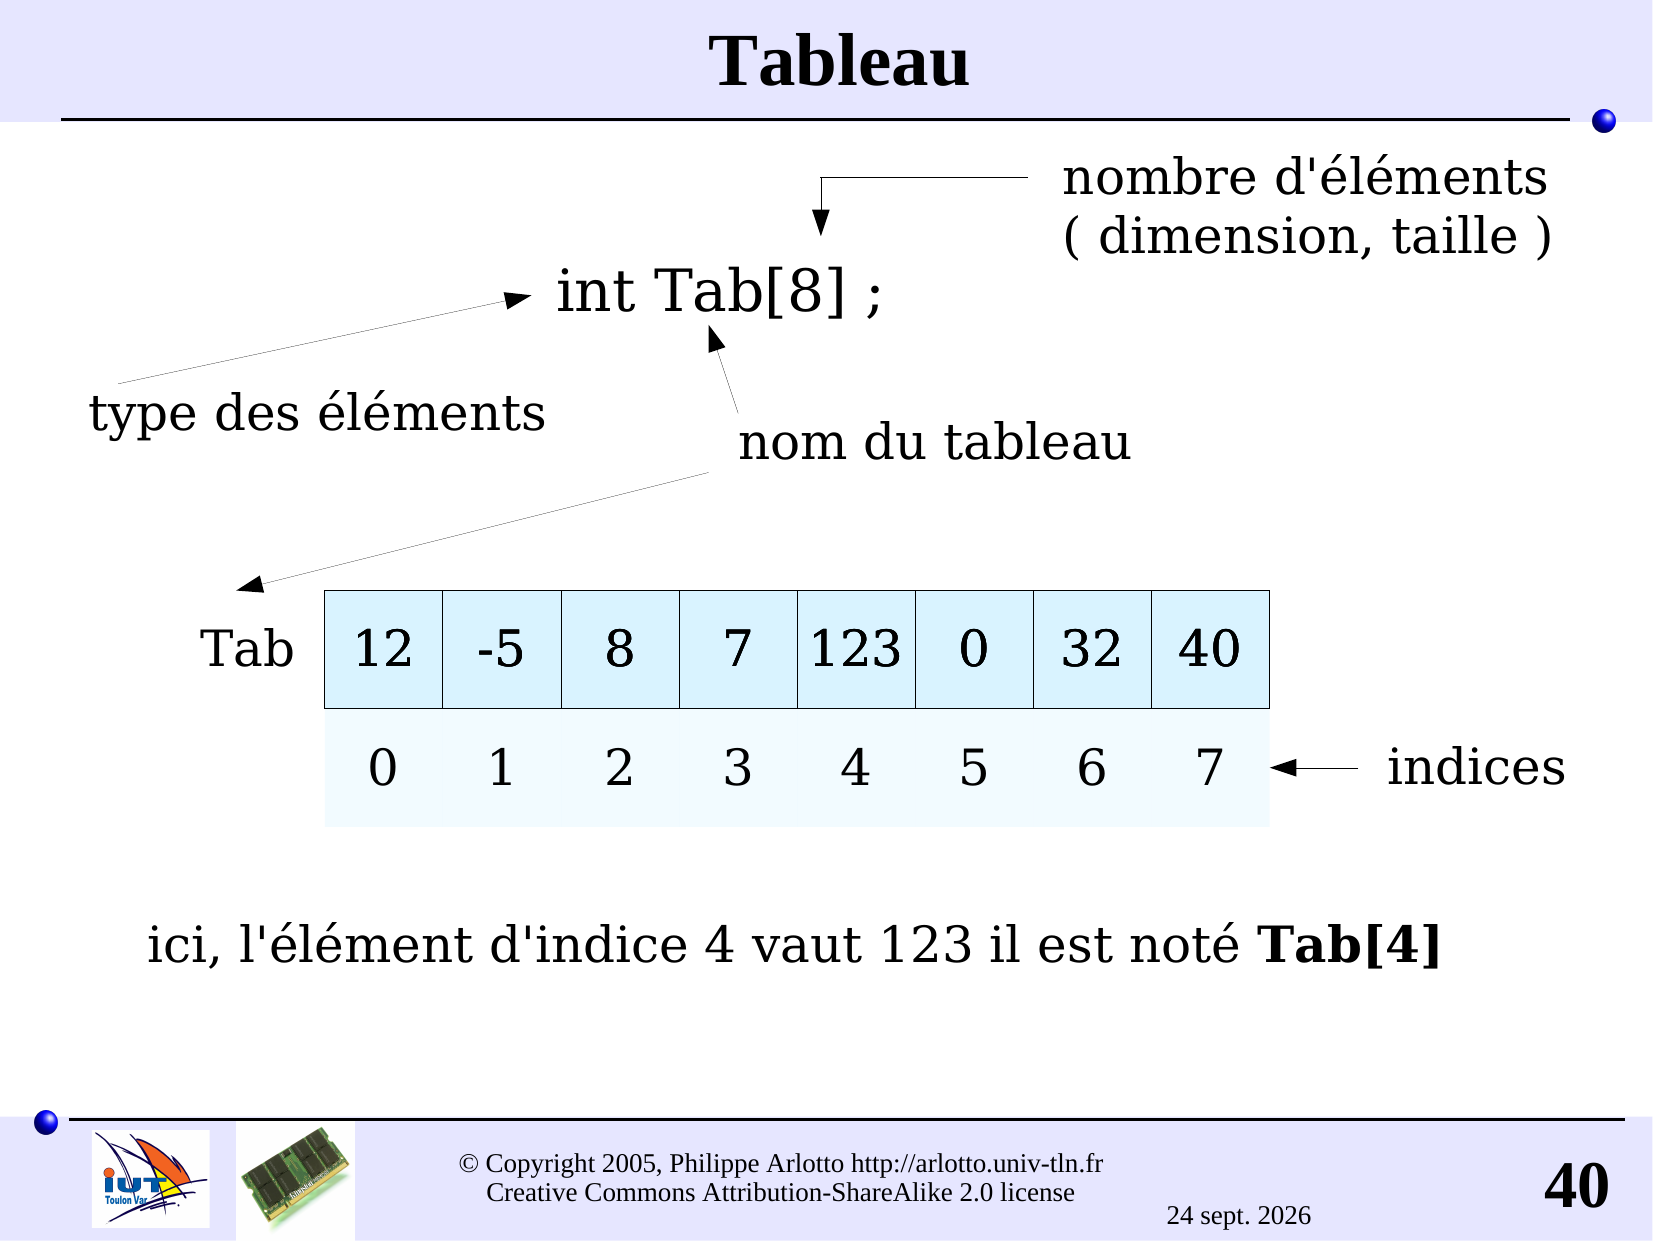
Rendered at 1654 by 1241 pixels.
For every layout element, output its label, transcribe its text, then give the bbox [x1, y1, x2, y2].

text_box type des éléments [88, 383, 548, 443]
text_box 5 [915, 708, 1033, 827]
text_box Tab [200, 620, 296, 680]
text_box nombre d'éléments ( dimension, taille ) [1062, 148, 1555, 265]
text_box 0 [915, 590, 1033, 708]
picture [236, 1121, 355, 1241]
text_box 12 [324, 590, 442, 708]
text_box int Tab[8] ; [555, 257, 886, 325]
text_box 4 [797, 708, 915, 827]
title Tableau [95, 11, 1585, 110]
text_box indices [1387, 738, 1568, 797]
text_box 0 [324, 708, 442, 827]
text_box nom du tableau [738, 413, 1134, 472]
text_box 3 [679, 708, 797, 827]
text_box 123 [797, 590, 915, 708]
text_box 6 [1033, 708, 1151, 827]
text_box ici, l'élément d'indice 4 vaut 123 il est noté Tab[4] [147, 915, 1445, 975]
text_box 2 [561, 708, 679, 827]
text_box 7 [679, 590, 797, 708]
text_box 40 [1151, 590, 1270, 708]
text_box 32 [1033, 590, 1151, 708]
text_box 8 [561, 590, 679, 708]
text_box 1 [442, 708, 561, 827]
text_box 7 [1151, 708, 1270, 827]
text_box -5 [442, 590, 561, 708]
